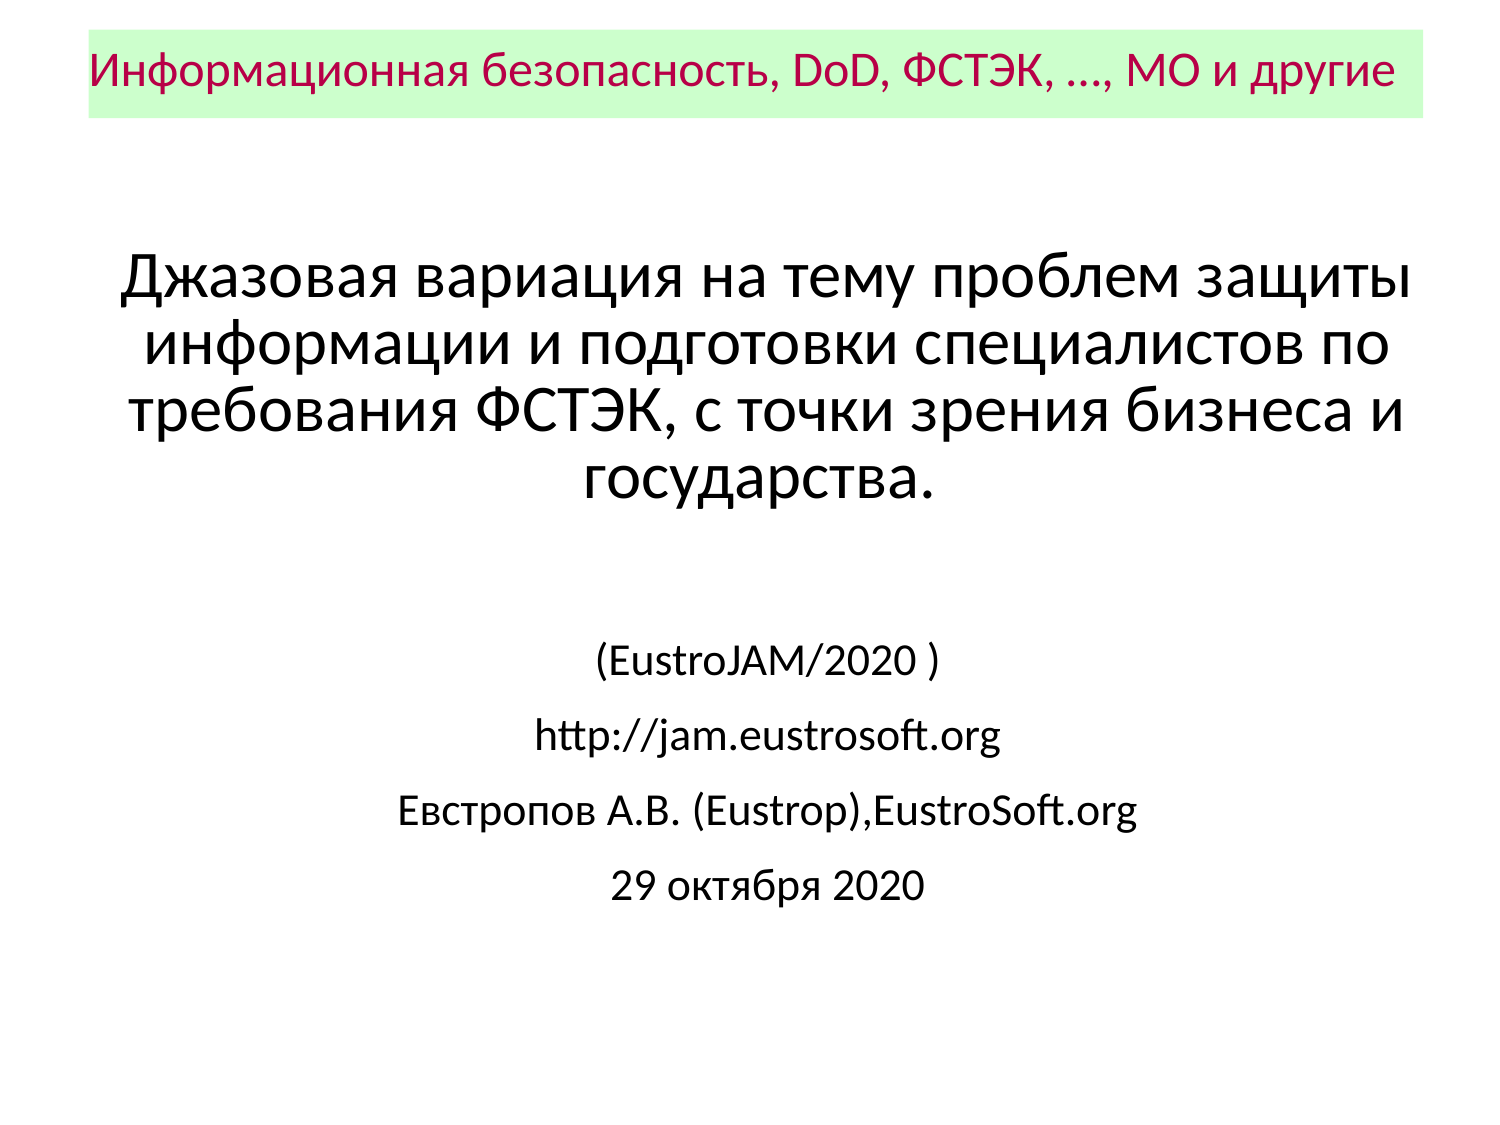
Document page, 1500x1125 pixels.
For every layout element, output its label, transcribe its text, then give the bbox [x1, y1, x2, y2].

title Информационная безопасность, DoD, ФСТЭК, …, МО и другие [88, 29, 1424, 119]
list Джазовая вариация на тему проблем защиты информации и подготовки специалистов по требования ФСТЭК, с точки зрения бизнеса и государства. (EustroJAM/2020 ) http://jam.eustrosoft.org Евстропов А.В. (Eustrop),EustroSoft.org 29 октября 2020 [118, 151, 1418, 1063]
